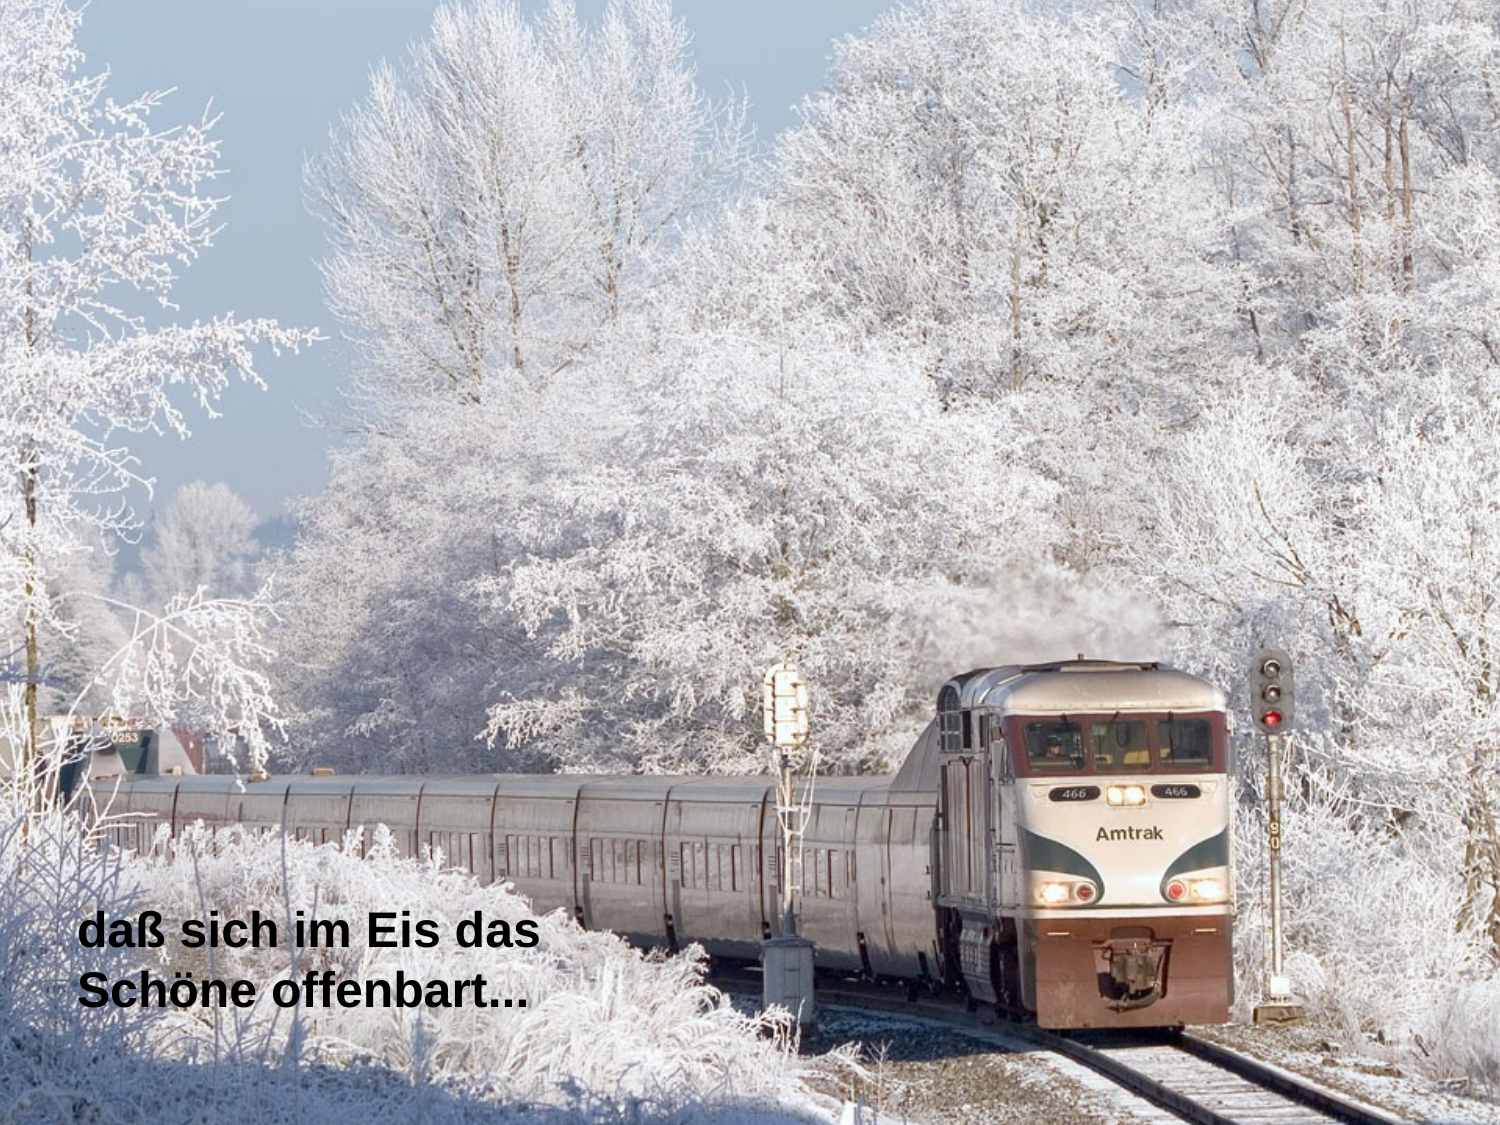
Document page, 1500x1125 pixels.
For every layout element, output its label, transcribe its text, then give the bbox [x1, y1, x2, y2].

picture [0, 0, 1500, 1125]
text_box daß sich im Eis das Schöne offenbart... [62, 890, 642, 1026]
